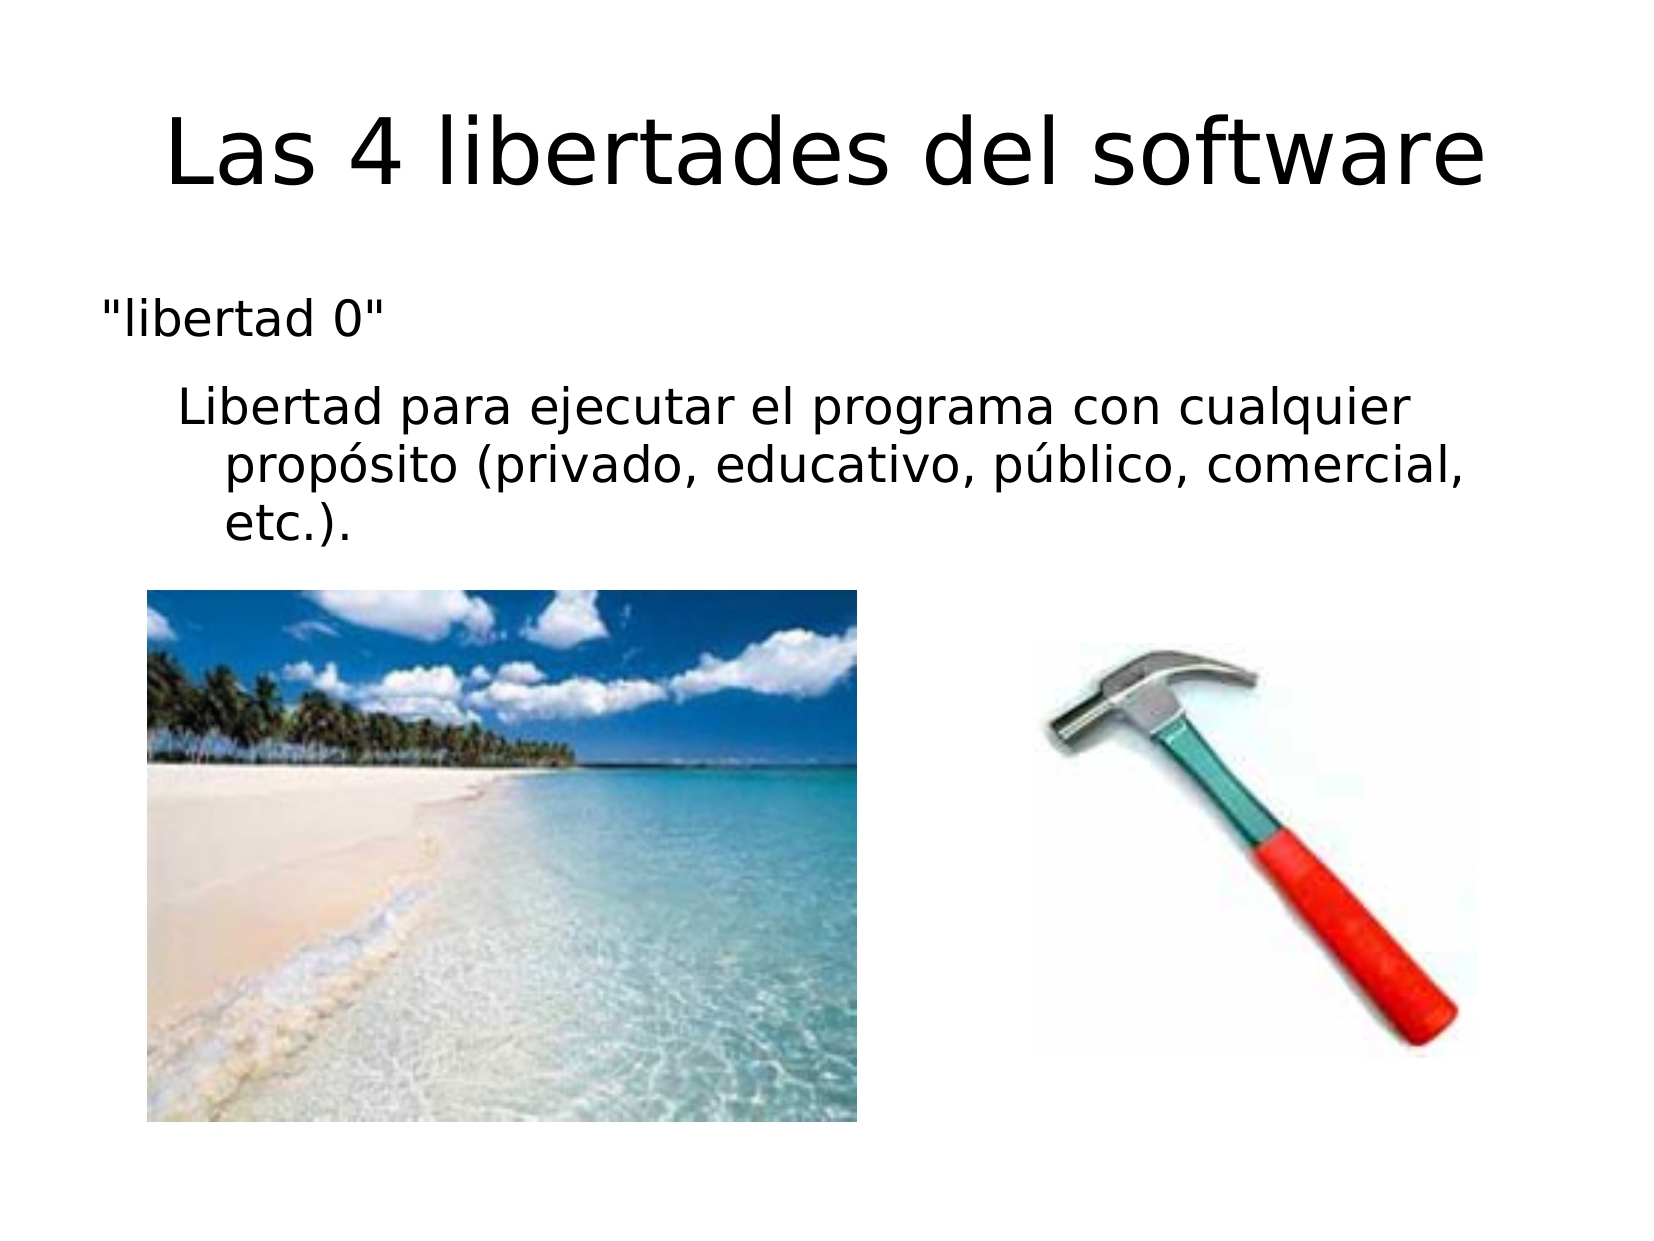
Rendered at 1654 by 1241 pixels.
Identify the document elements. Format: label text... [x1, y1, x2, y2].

title Las 4 libertades del software [82, 56, 1571, 250]
picture [147, 590, 857, 1123]
list "libertad 0" Libertad para ejecutar el programa con cualquier propósito (privado, educativo, público, comercial, etc.). [82, 290, 1571, 1094]
picture [1033, 643, 1477, 1058]
